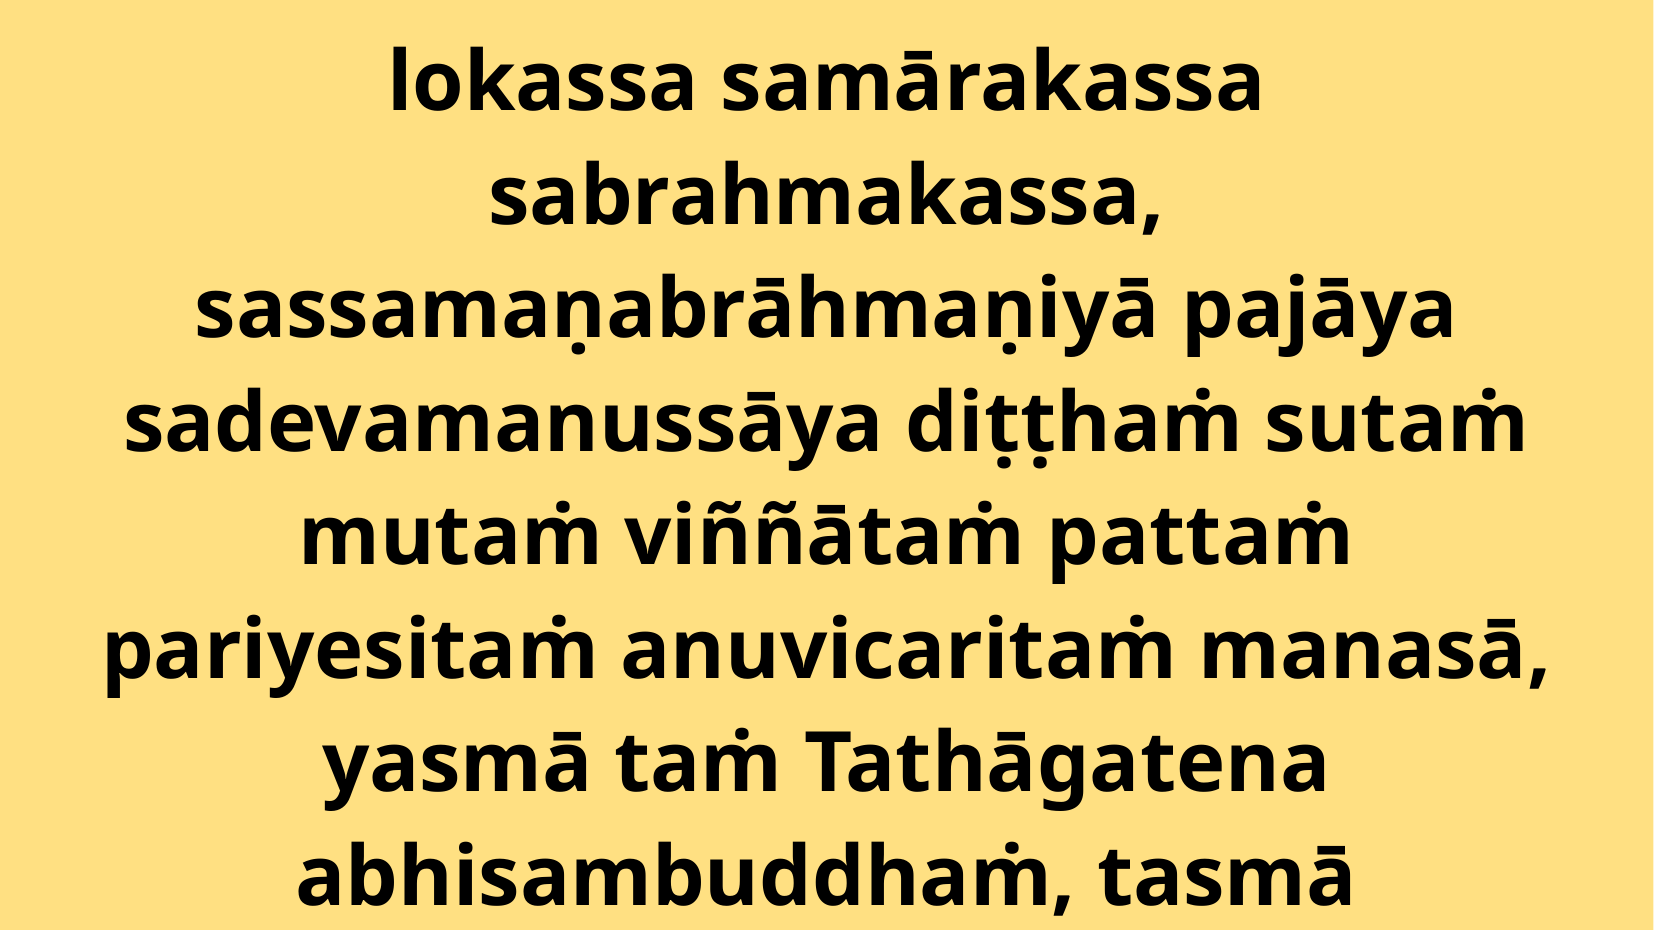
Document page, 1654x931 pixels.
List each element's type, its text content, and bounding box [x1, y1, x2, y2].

subtitle Yaṁ bhikkhave sadevakassa lokassa samārakassa sabrahmakassa, sassamaṇabrāhmaṇiyā pajāya sadevamanussāya diṭṭhaṁ sutaṁ mutaṁ viññātaṁ pattaṁ pariyesitaṁ anuvicaritaṁ manasā, yasmā taṁ Tathāgatena abhisambuddhaṁ, tasmā Tathāgato ‘ti vuccati. [82, 0, 1571, 931]
